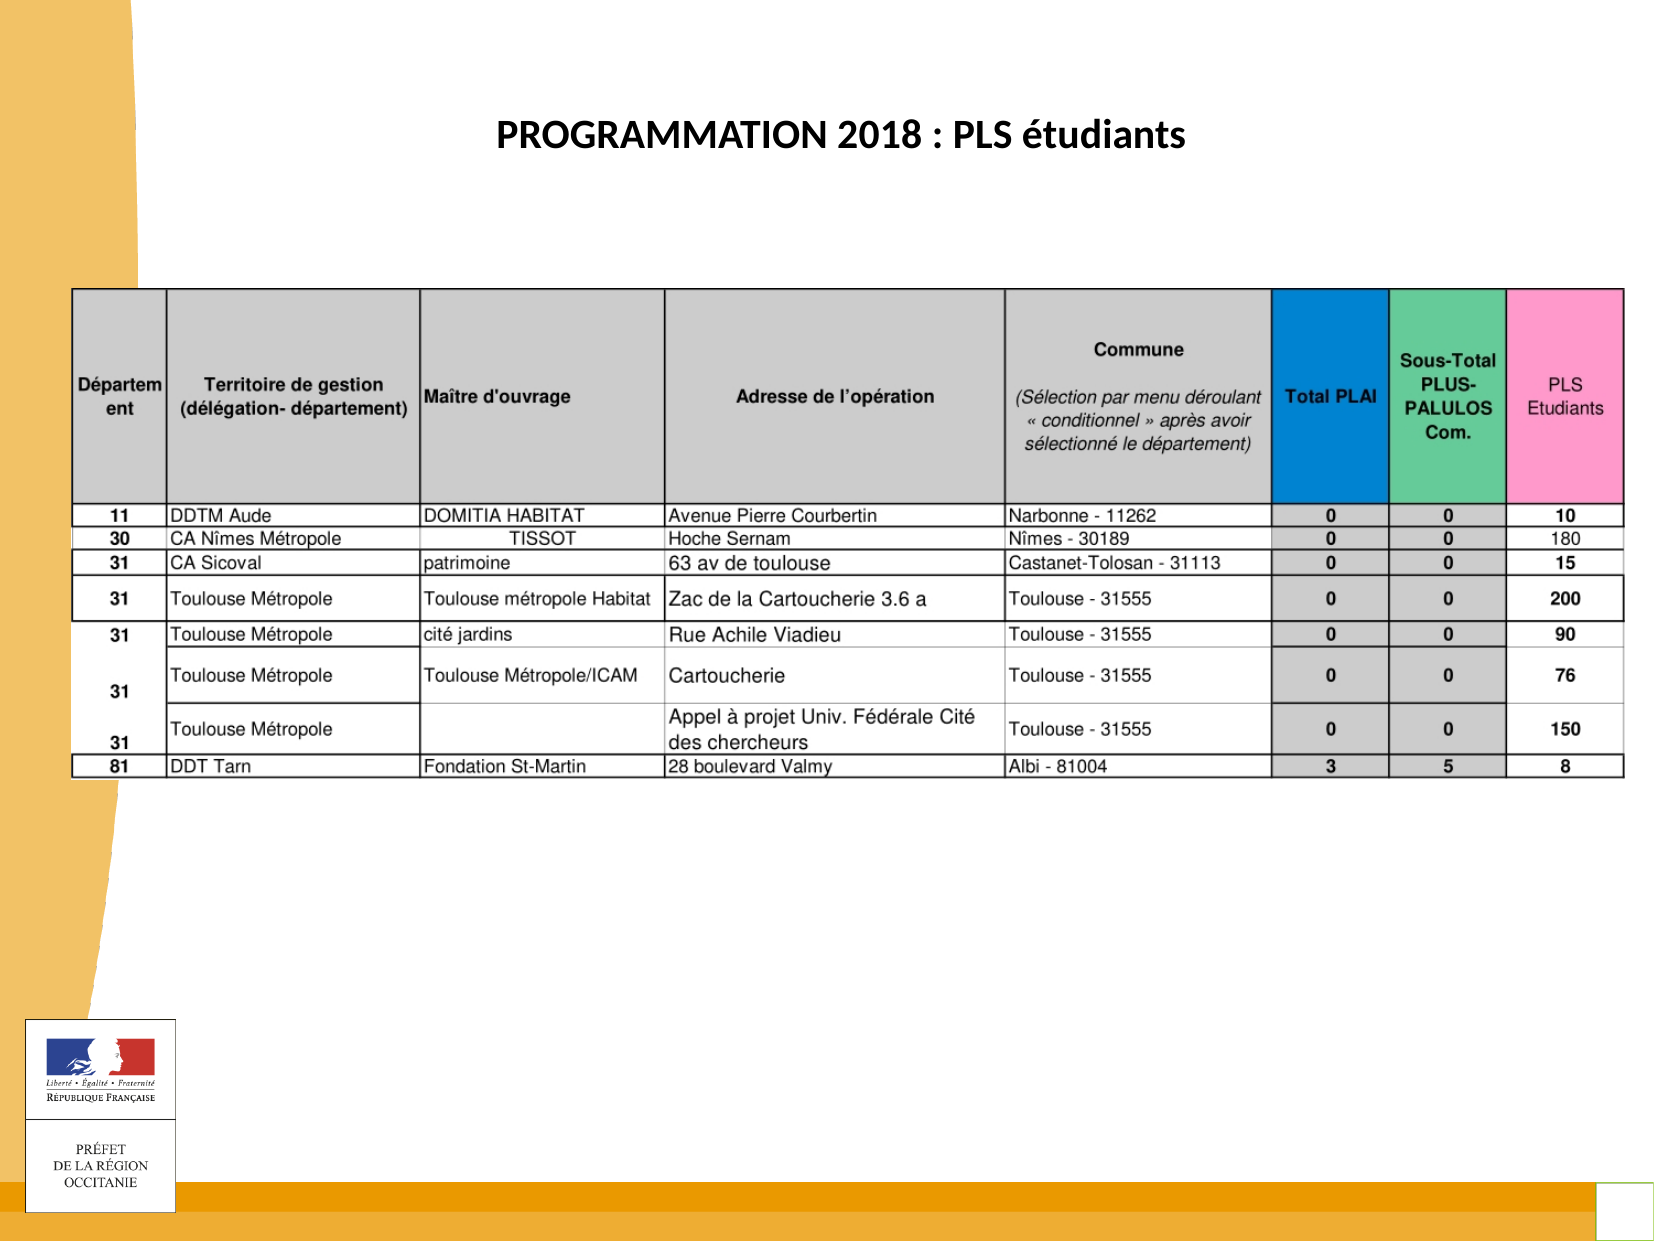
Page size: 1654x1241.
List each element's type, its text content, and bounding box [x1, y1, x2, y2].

title PROGRAMMATION 2018 : PLS étudiants [134, 34, 1548, 242]
picture [0, 0, 1654, 1241]
